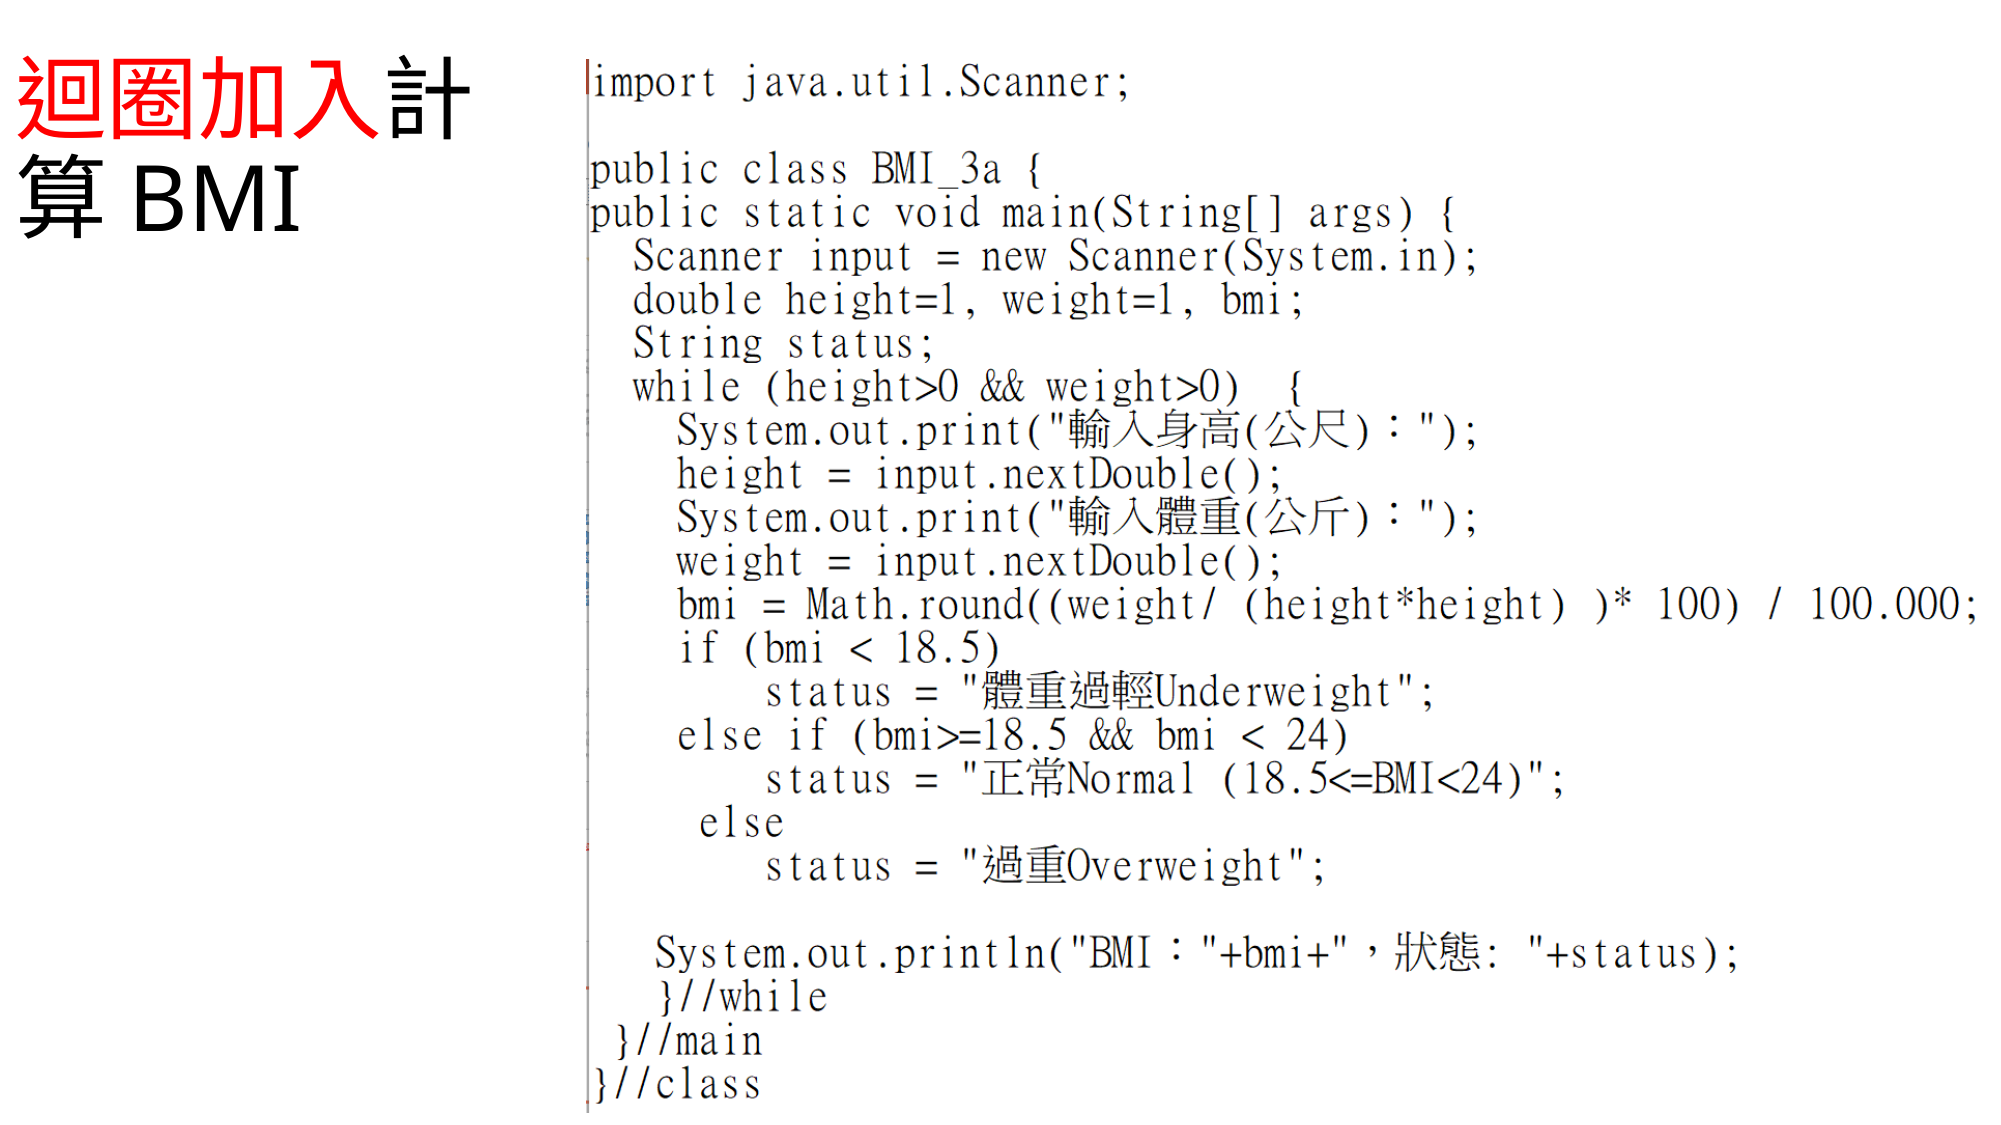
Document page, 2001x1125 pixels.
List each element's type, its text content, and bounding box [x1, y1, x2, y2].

picture [586, 59, 1985, 1113]
title 迴圈加入計算BMI [0, 43, 565, 261]
